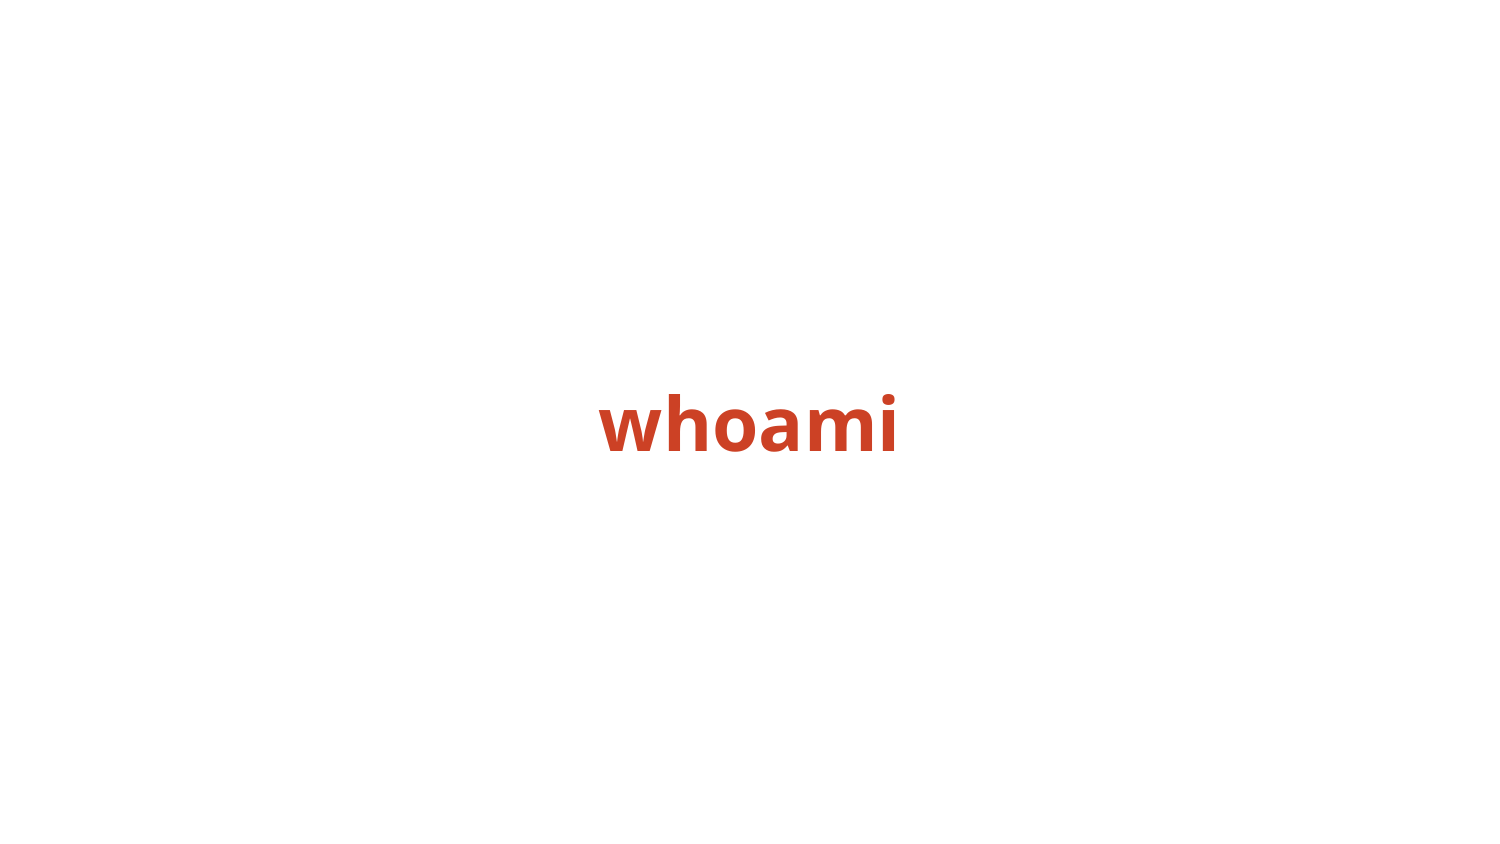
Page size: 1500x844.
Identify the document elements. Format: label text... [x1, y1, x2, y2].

title whoami [149, 297, 1351, 547]
